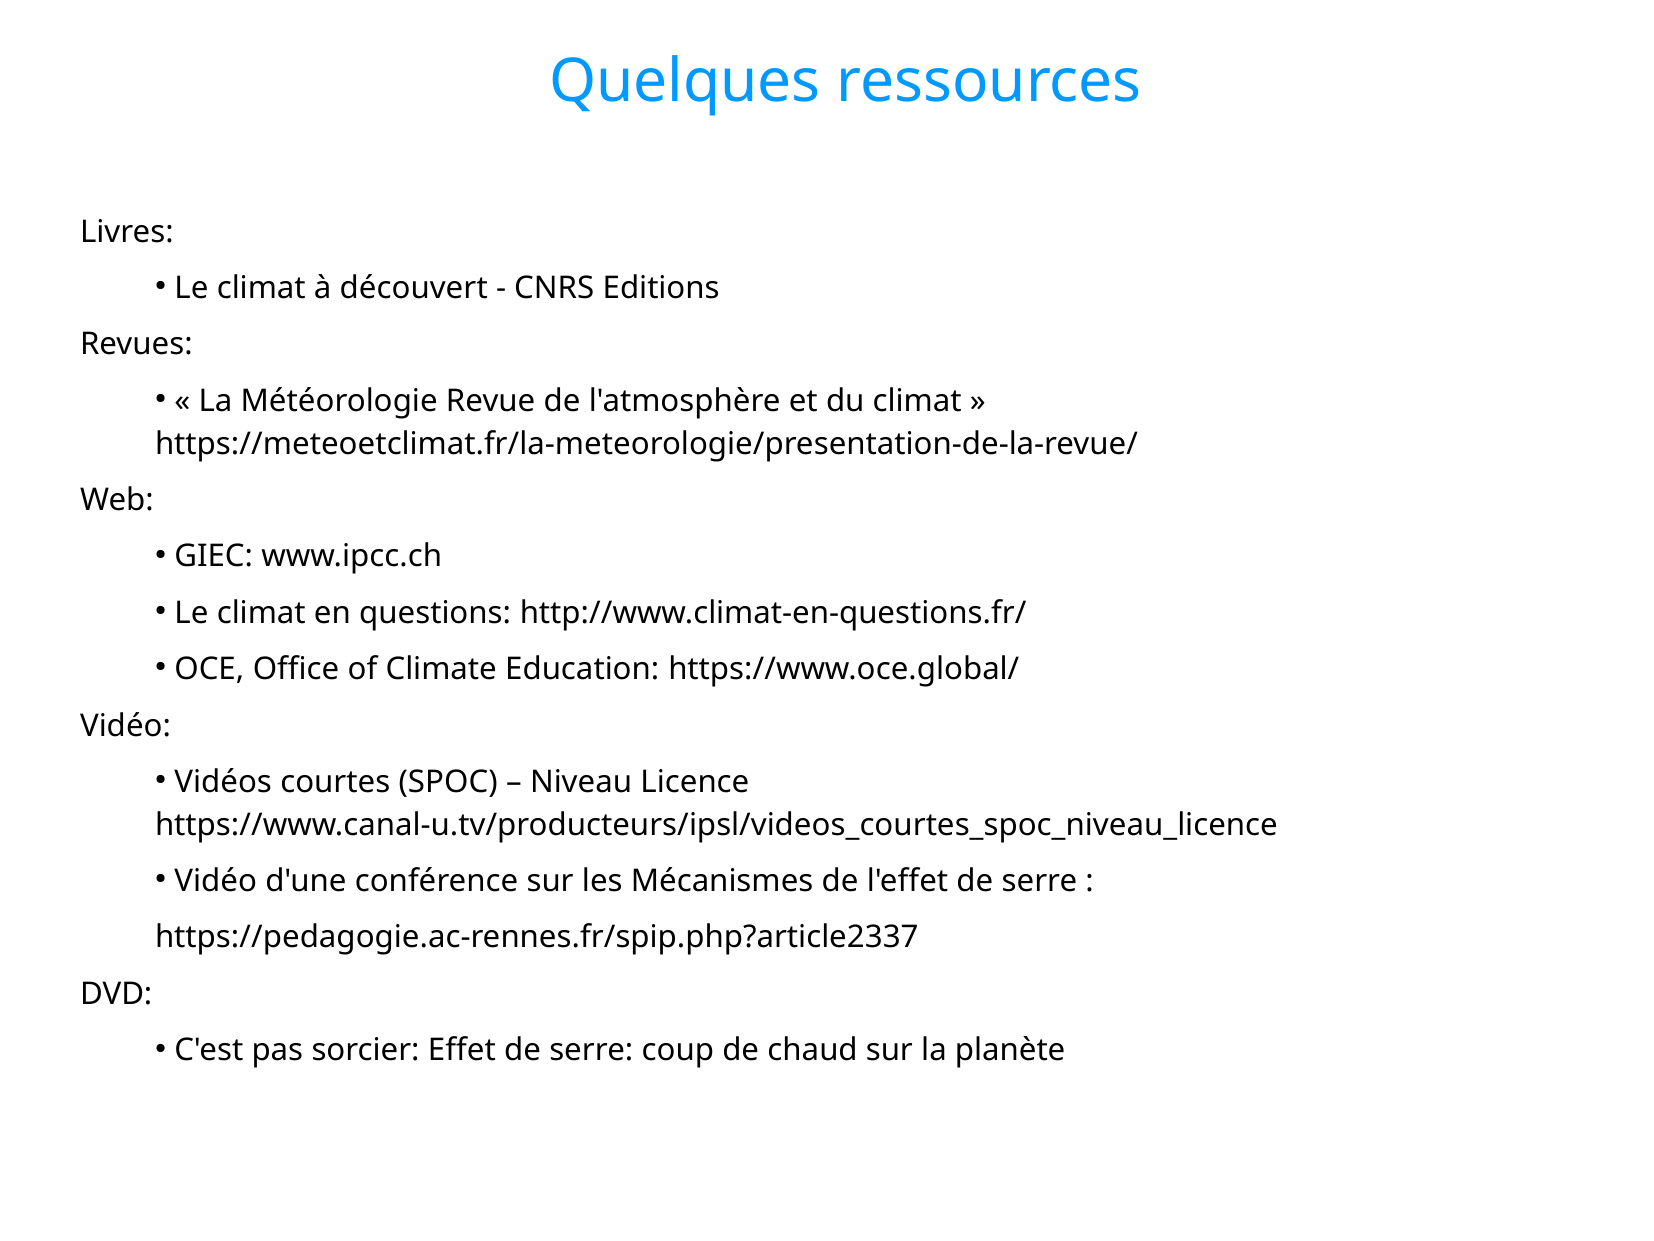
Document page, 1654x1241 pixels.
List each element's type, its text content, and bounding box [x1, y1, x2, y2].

text_box Livres: Le climat à découvert - CNRS Editions Revues: « La Météorologie Revue de l'atmosphère et du climat » https://meteoetclimat.fr/la-meteorologie/presentation-de-la-revue/ Web: GIEC: www.ipcc.ch Le climat en questions: http://www.climat-en-questions.fr/ OCE, Office of Climate Education: https://www.oce.global/ Vidéo: Vidéos courtes (SPOC) – Niveau Licence https://www.canal-u.tv/producteurs/ipsl/videos_courtes_spoc_niveau_licence Vidéo d'une conférence sur les Mécanismes de l'effet de serre : https://pedagogie.ac-rennes.fr/spip.php?article2337 DVD: C'est pas sorcier: Effet de serre: coup de chaud sur la planète [66, 201, 1571, 1132]
text_box Quelques ressources [535, 29, 1156, 127]
